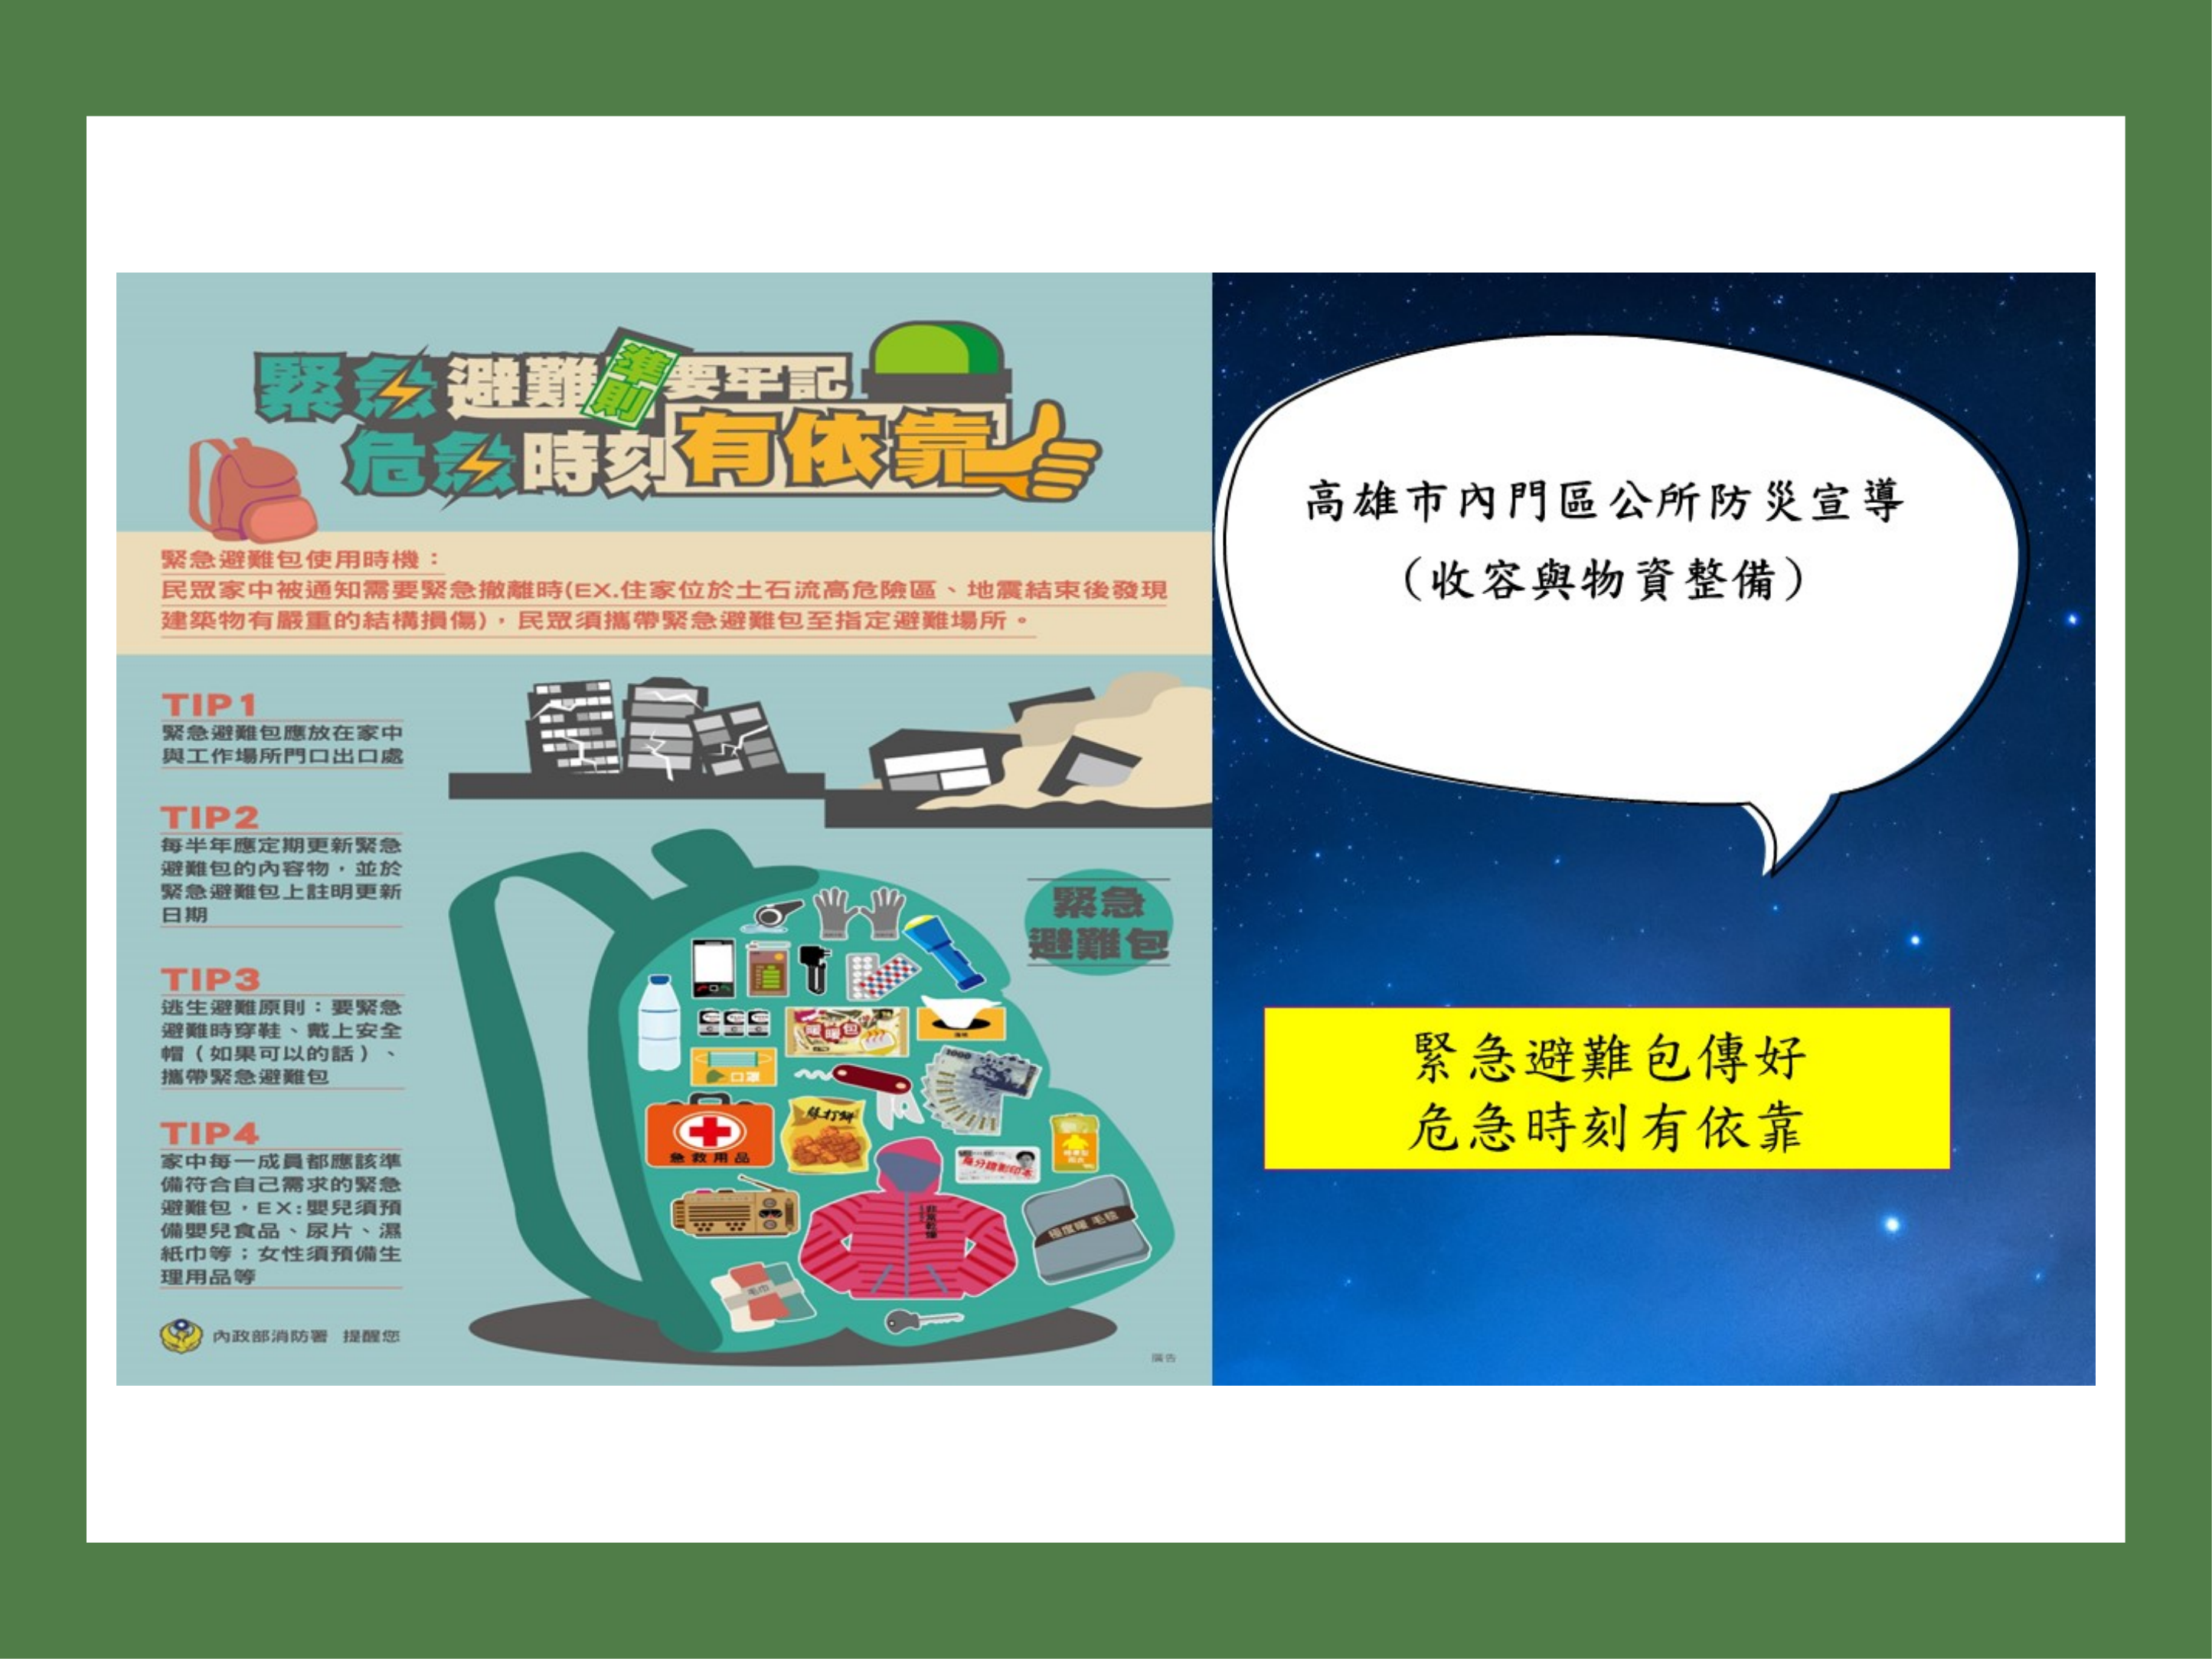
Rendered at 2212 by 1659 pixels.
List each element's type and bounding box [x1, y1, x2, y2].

picture [116, 273, 2096, 1386]
text_box [0, 0, 2212, 1659]
